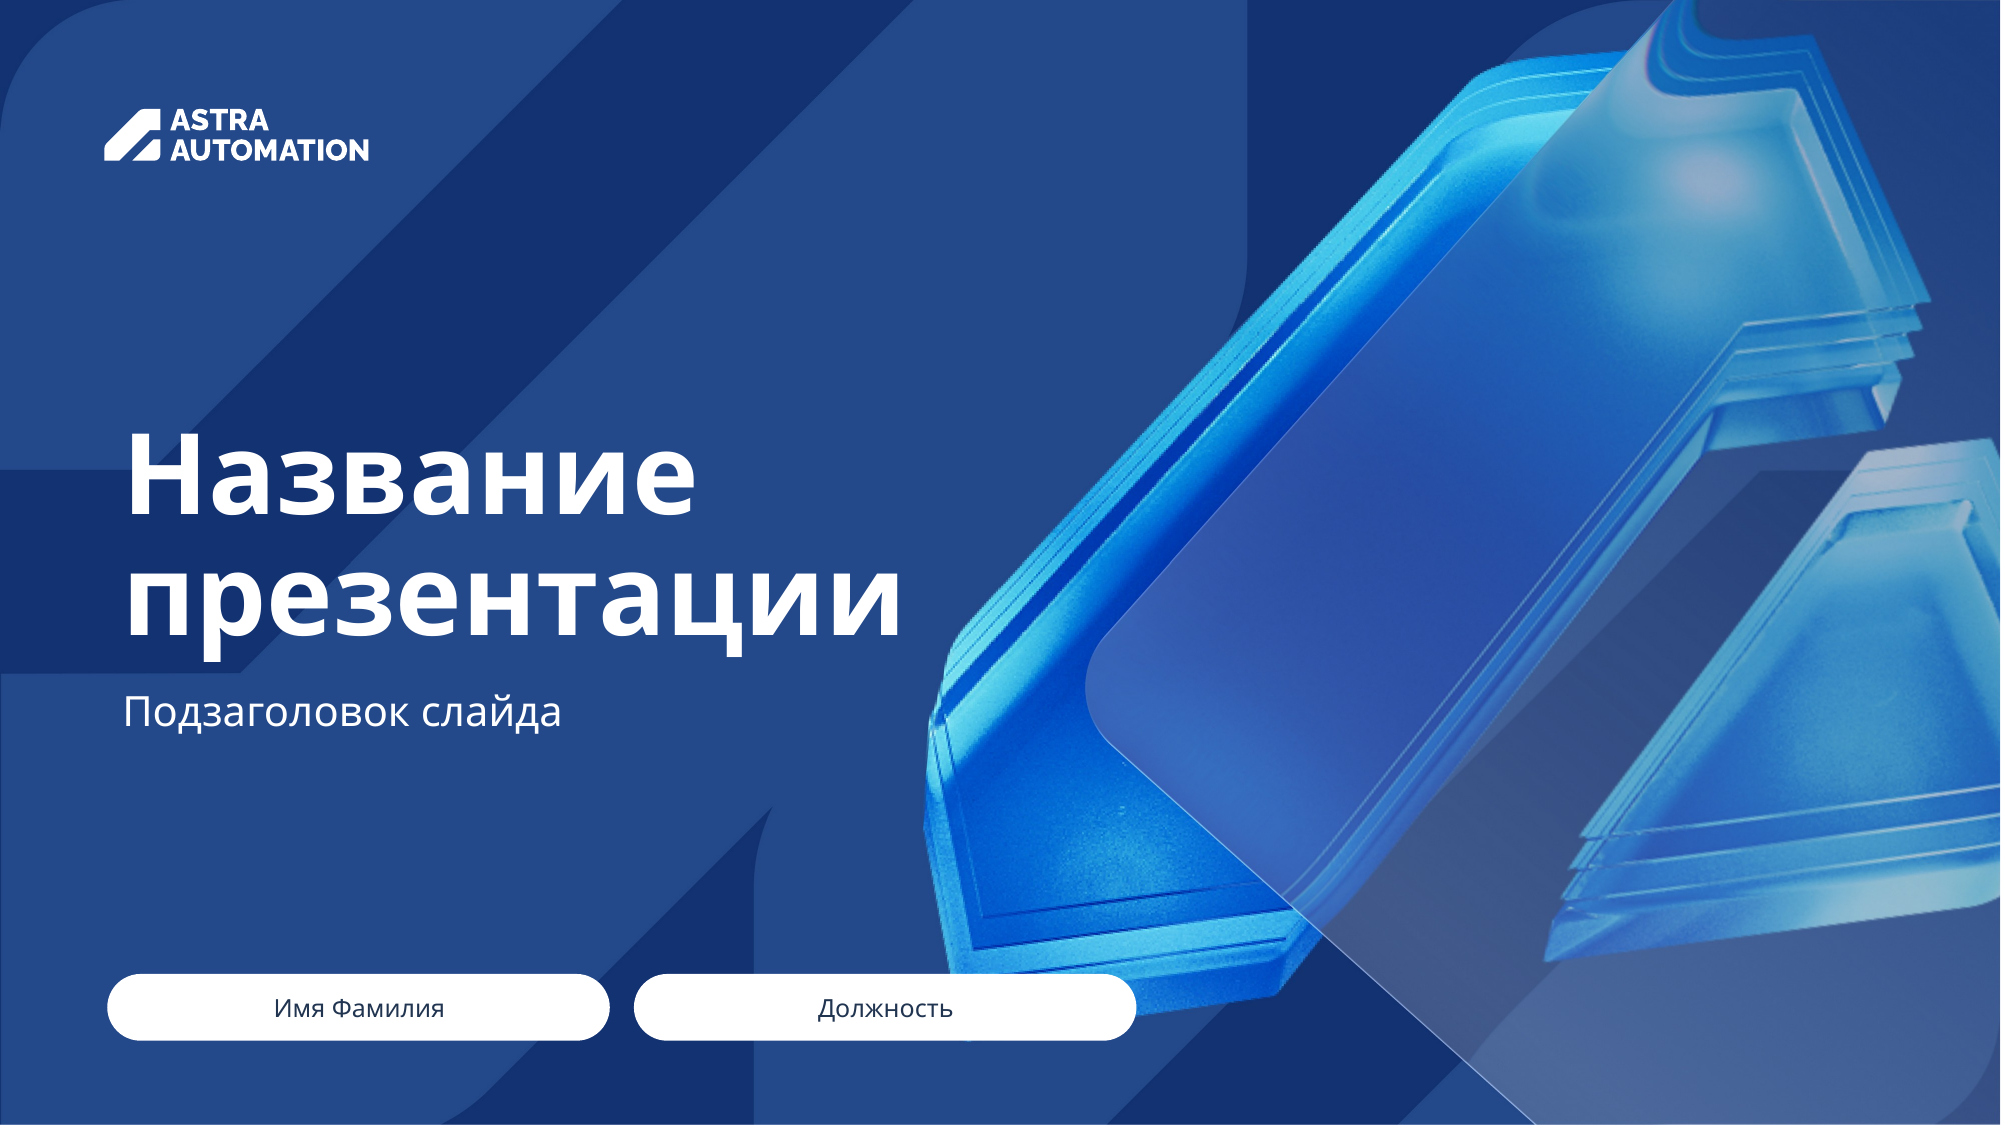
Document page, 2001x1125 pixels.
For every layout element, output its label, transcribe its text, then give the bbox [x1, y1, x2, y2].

subtitle Подзаголовок слайда [107, 682, 1338, 955]
text_box [633, 973, 1137, 1041]
text_box Имя Фамилия [204, 984, 515, 1030]
text_box Должность [730, 984, 1042, 1030]
text_box [107, 973, 610, 1041]
title Название презентации [107, 215, 1338, 668]
picture [0, 0, 2001, 1125]
